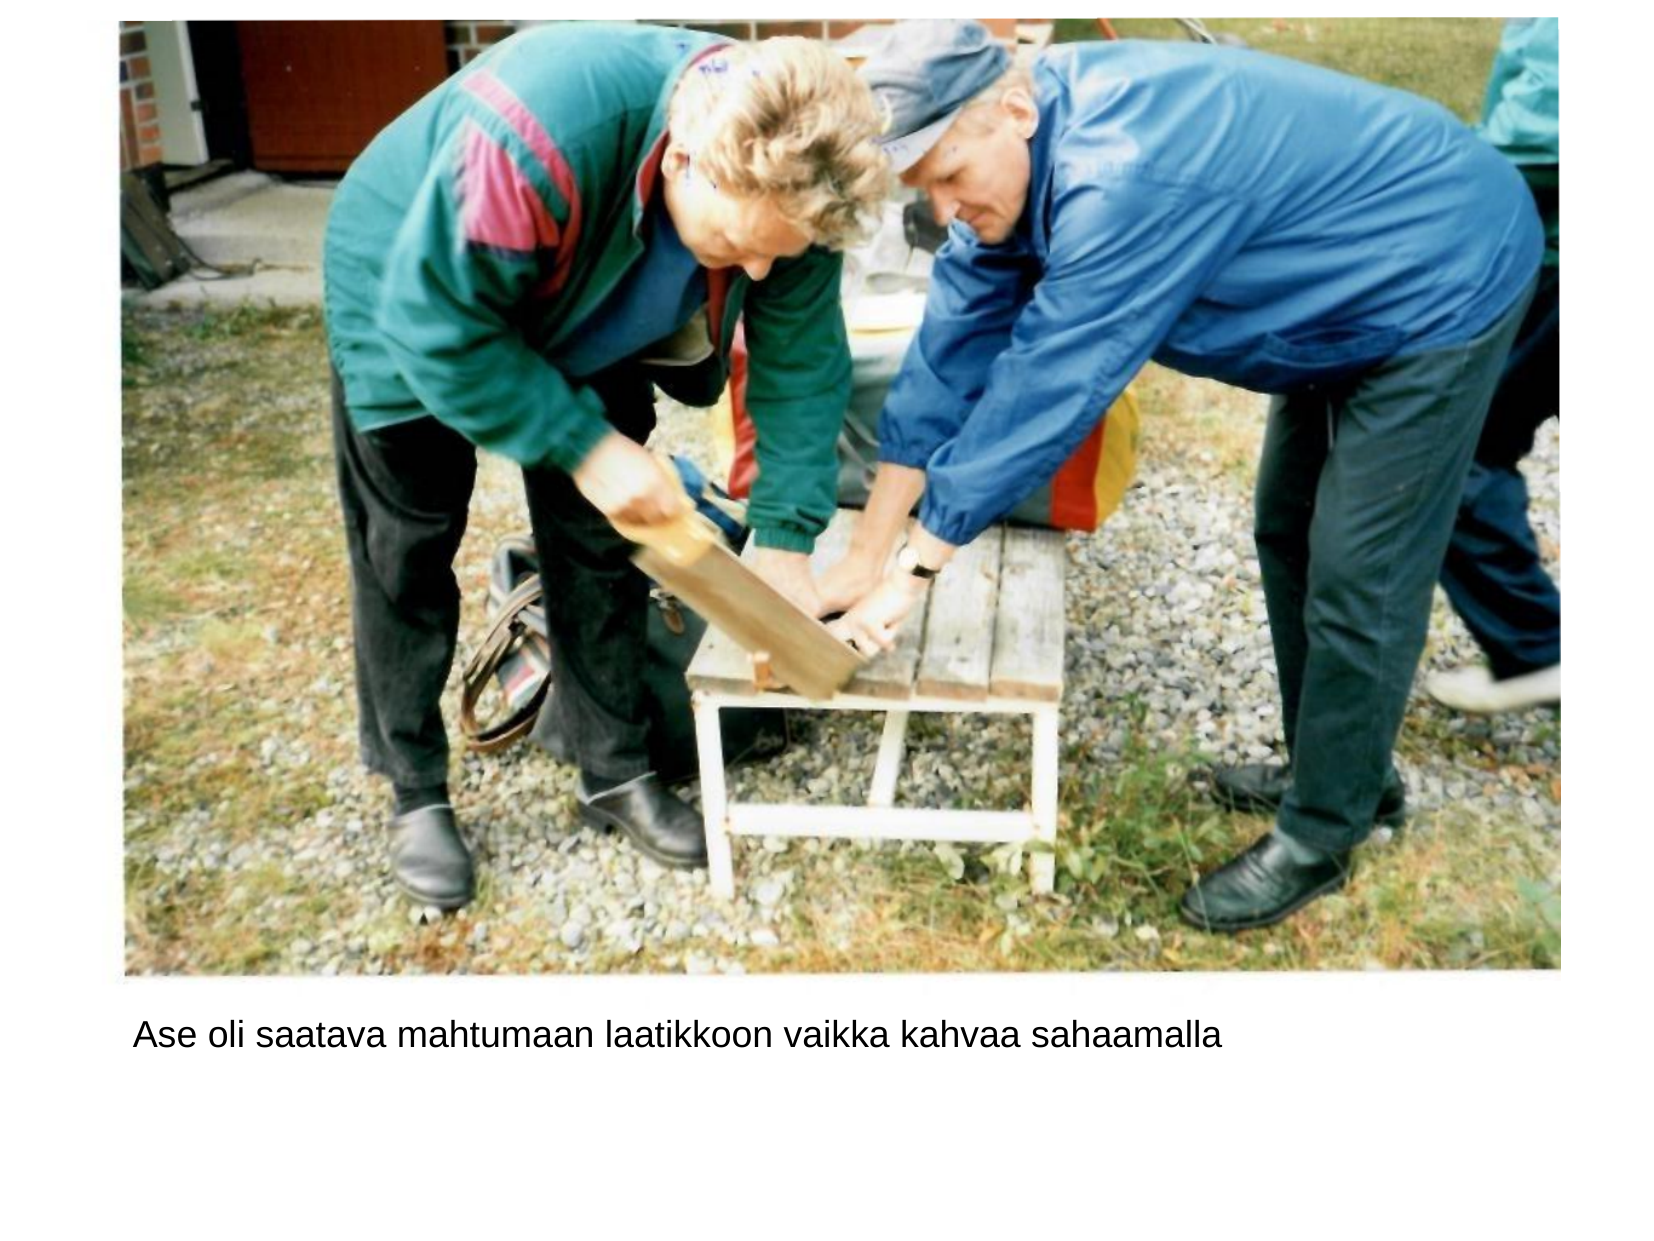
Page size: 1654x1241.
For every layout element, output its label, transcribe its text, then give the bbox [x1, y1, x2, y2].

picture [86, 16, 1561, 1010]
text_box Ase oli saatava mahtumaan laatikkoon vaikka kahvaa sahaamalla [118, 1006, 1583, 1063]
